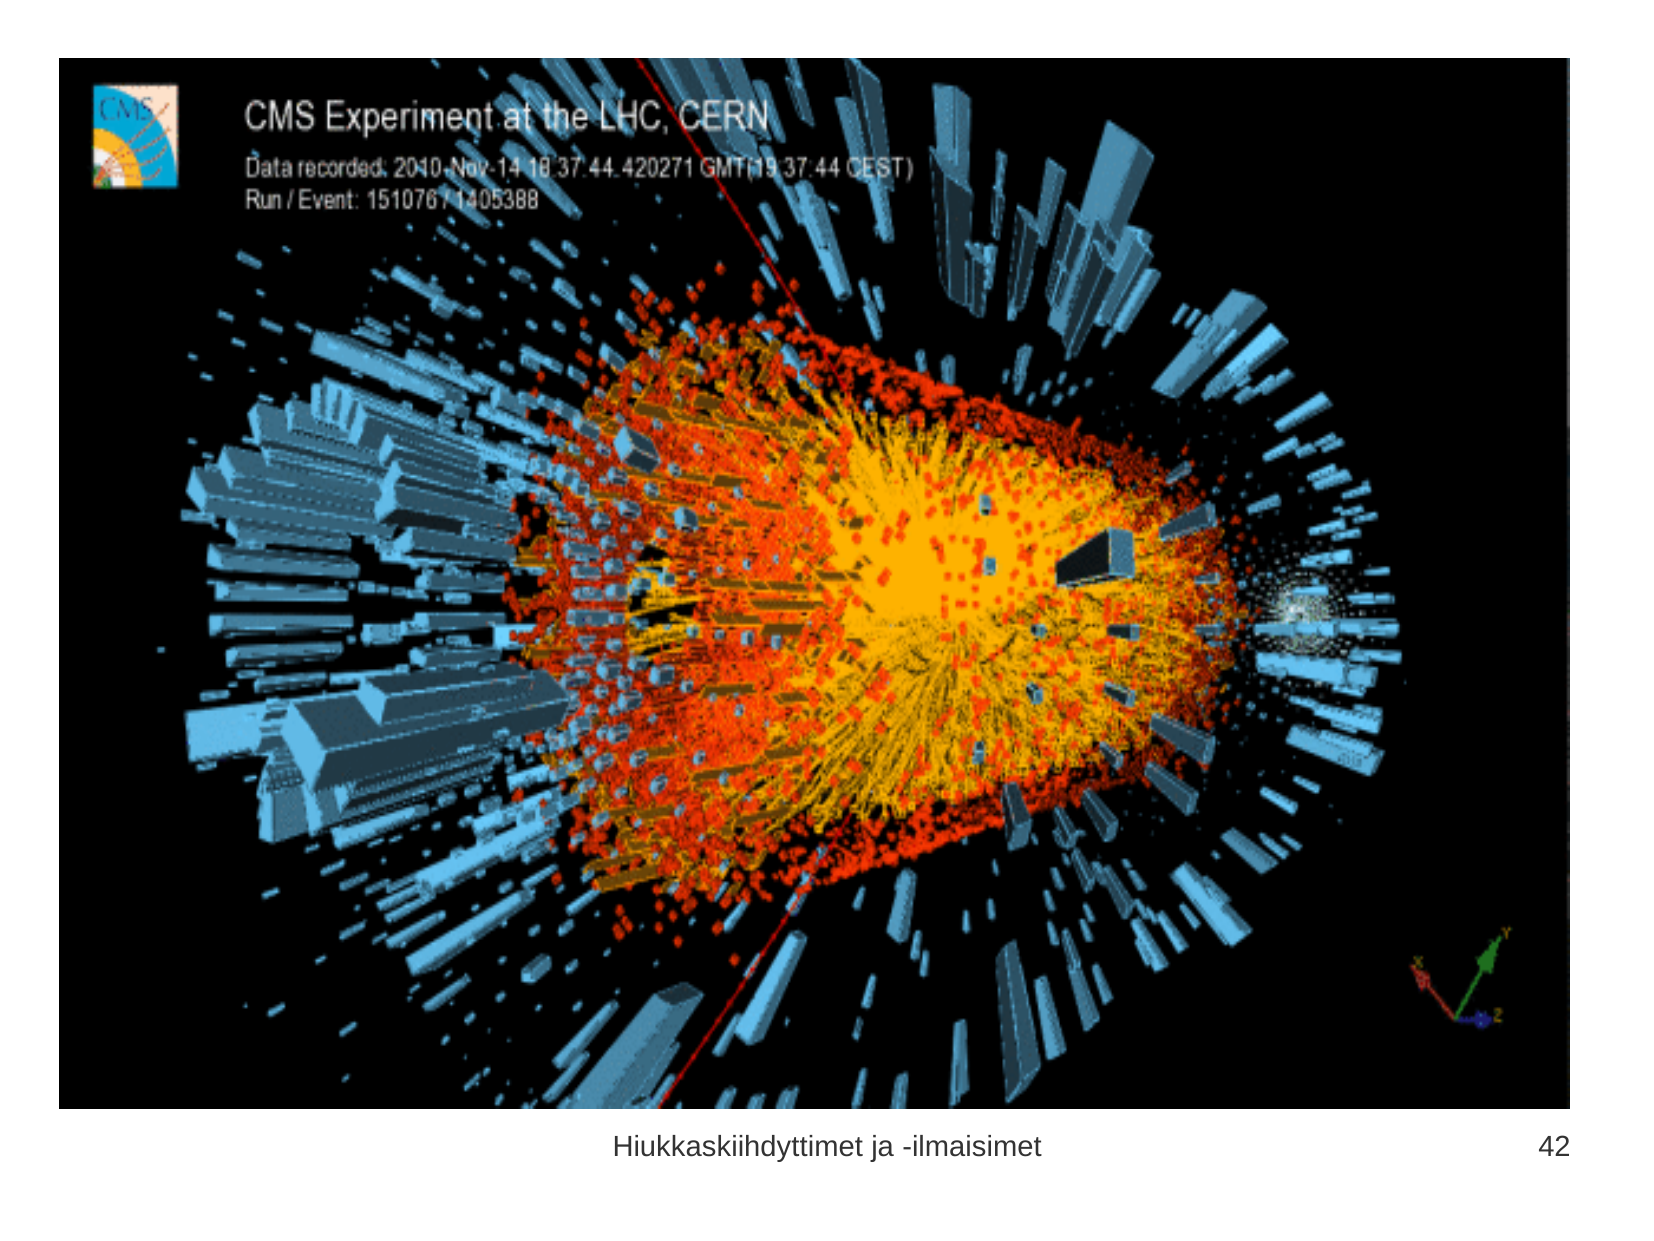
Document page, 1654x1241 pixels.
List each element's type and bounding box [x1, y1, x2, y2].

picture [59, 58, 1570, 1109]
